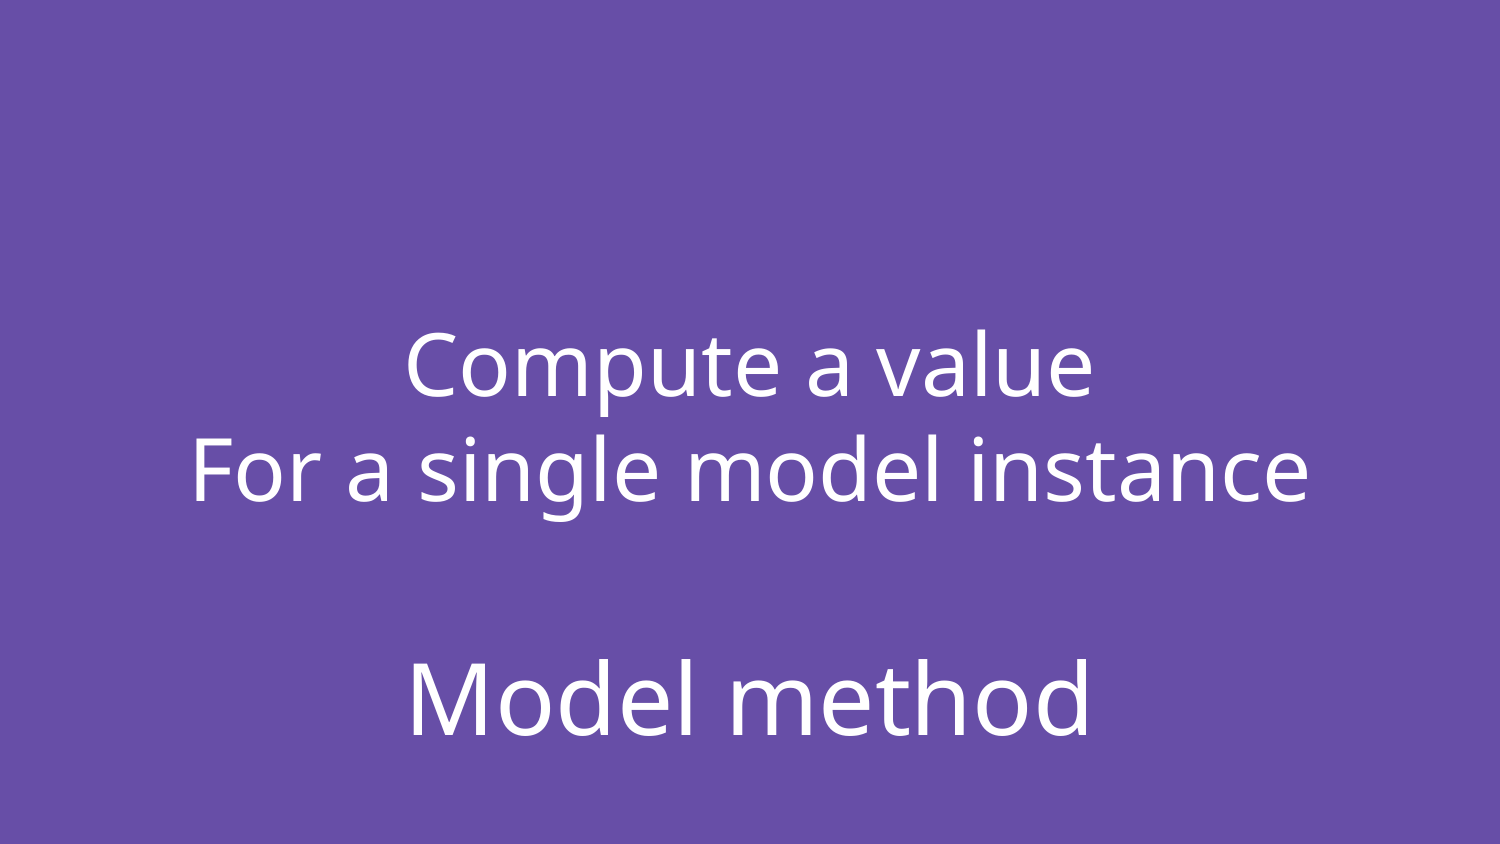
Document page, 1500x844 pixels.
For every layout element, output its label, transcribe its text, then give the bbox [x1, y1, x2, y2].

title Compute a value For a single model instance [75, 58, 1425, 568]
text_box Model method [75, 568, 1425, 771]
